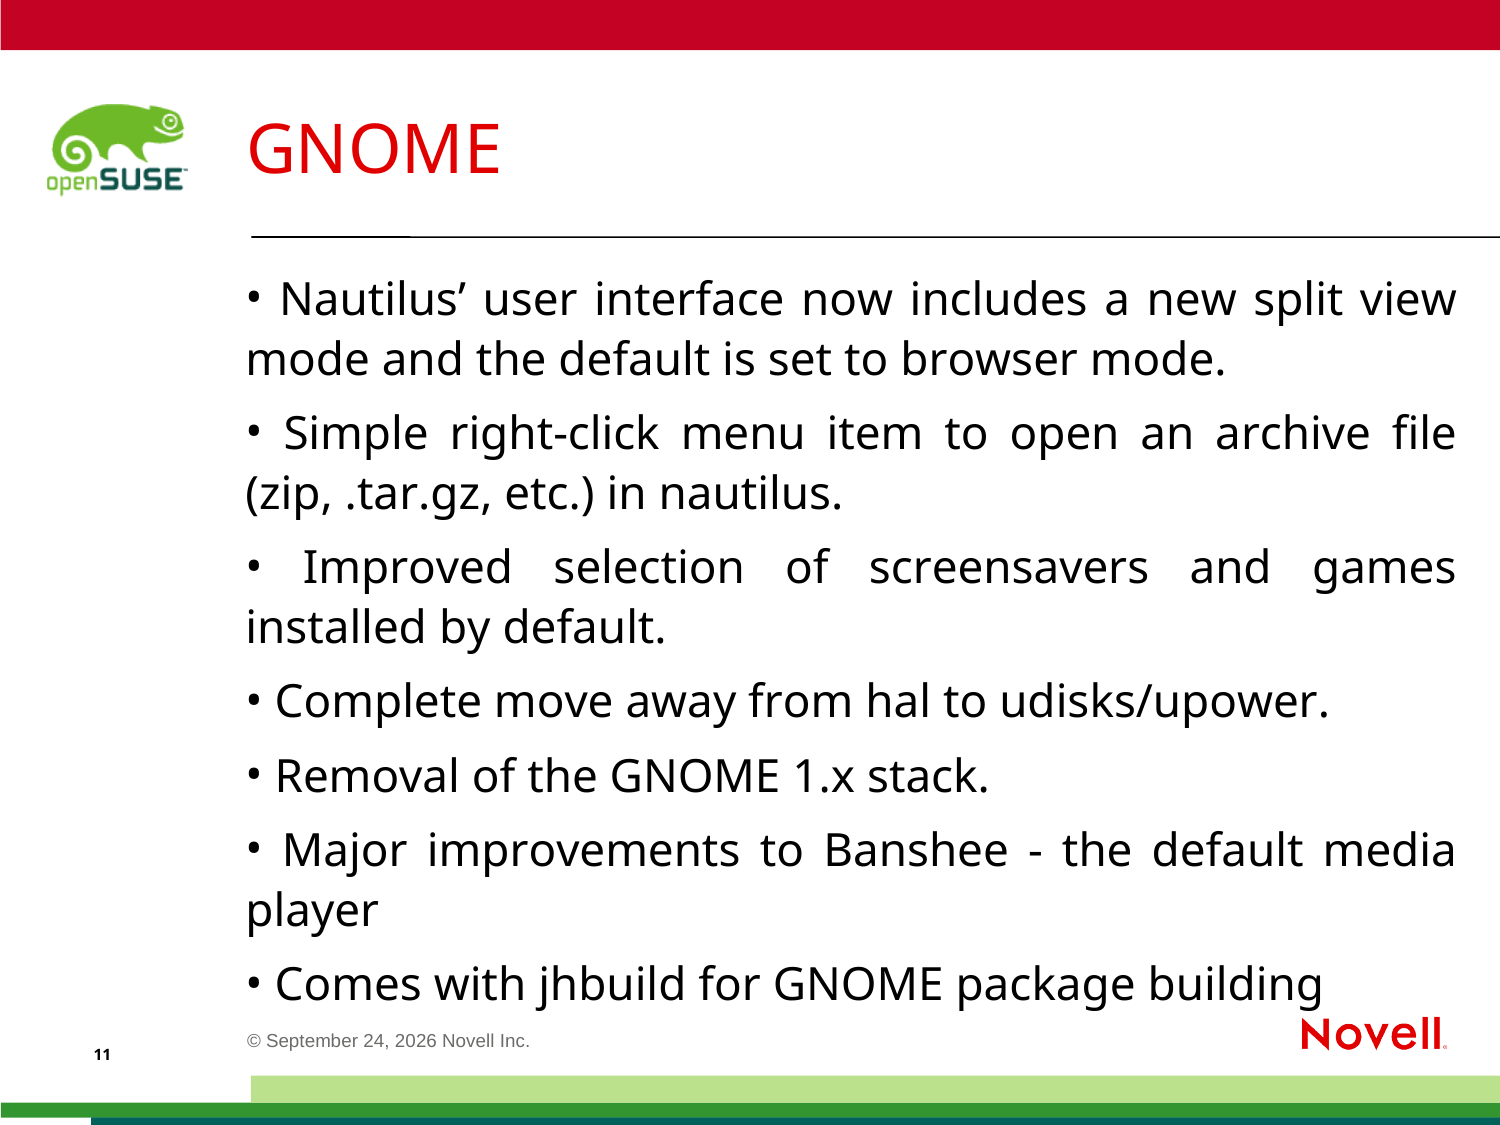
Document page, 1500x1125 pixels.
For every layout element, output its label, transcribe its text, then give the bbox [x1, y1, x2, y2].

picture [47, 104, 188, 197]
picture [1295, 1011, 1453, 1056]
title GNOME [246, 68, 1409, 231]
list Nautilus’ user interface now includes a new split view mode and the default is set to browser mode. Simple right-click menu item to open an archive file (zip, .tar.gz, etc.) in nautilus. Improved selection of screensavers and games installed by default. Complete move away from hal to udisks/upower. Removal of the GNOME 1.x stack. Major improvements to Banshee - the default media player Comes with jhbuild for GNOME package building [245, 267, 1458, 1010]
